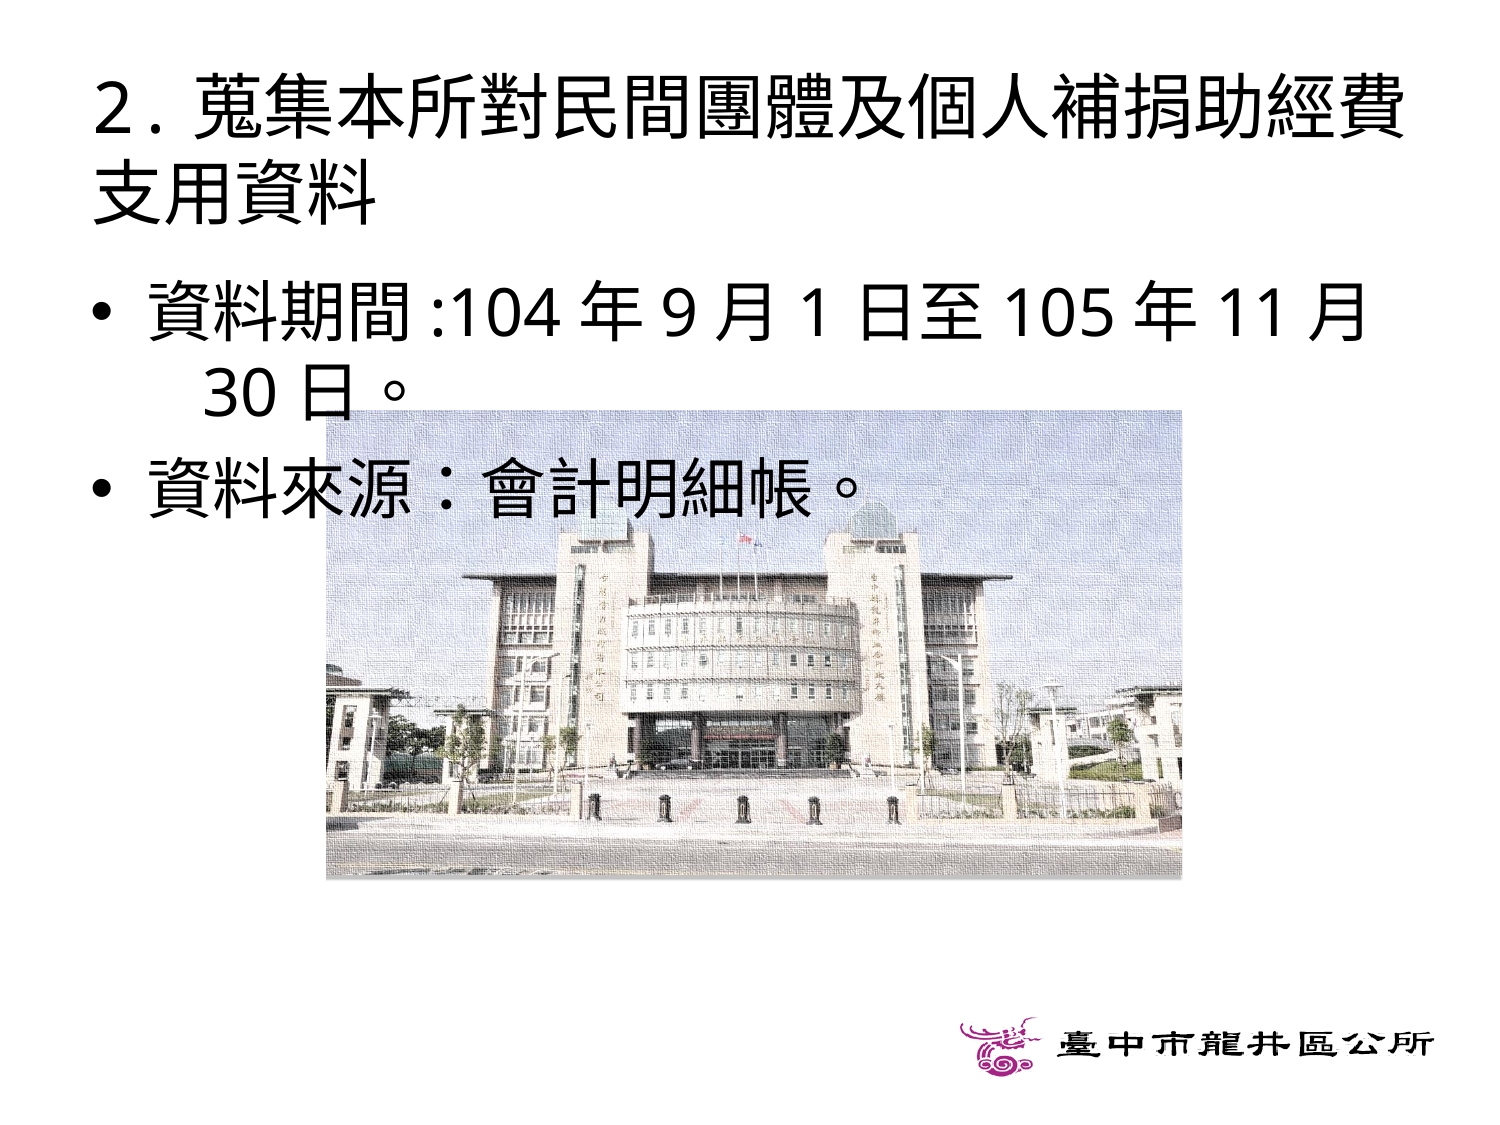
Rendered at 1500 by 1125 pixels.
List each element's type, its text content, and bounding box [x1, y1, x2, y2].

title 2.蒐集本所對民間團體及個人補捐助經費支用資料 [76, 54, 1427, 243]
list 資料期間:104年9月1日至105年11月30日。 資料來源：會計明細帳。 [75, 262, 1426, 1005]
